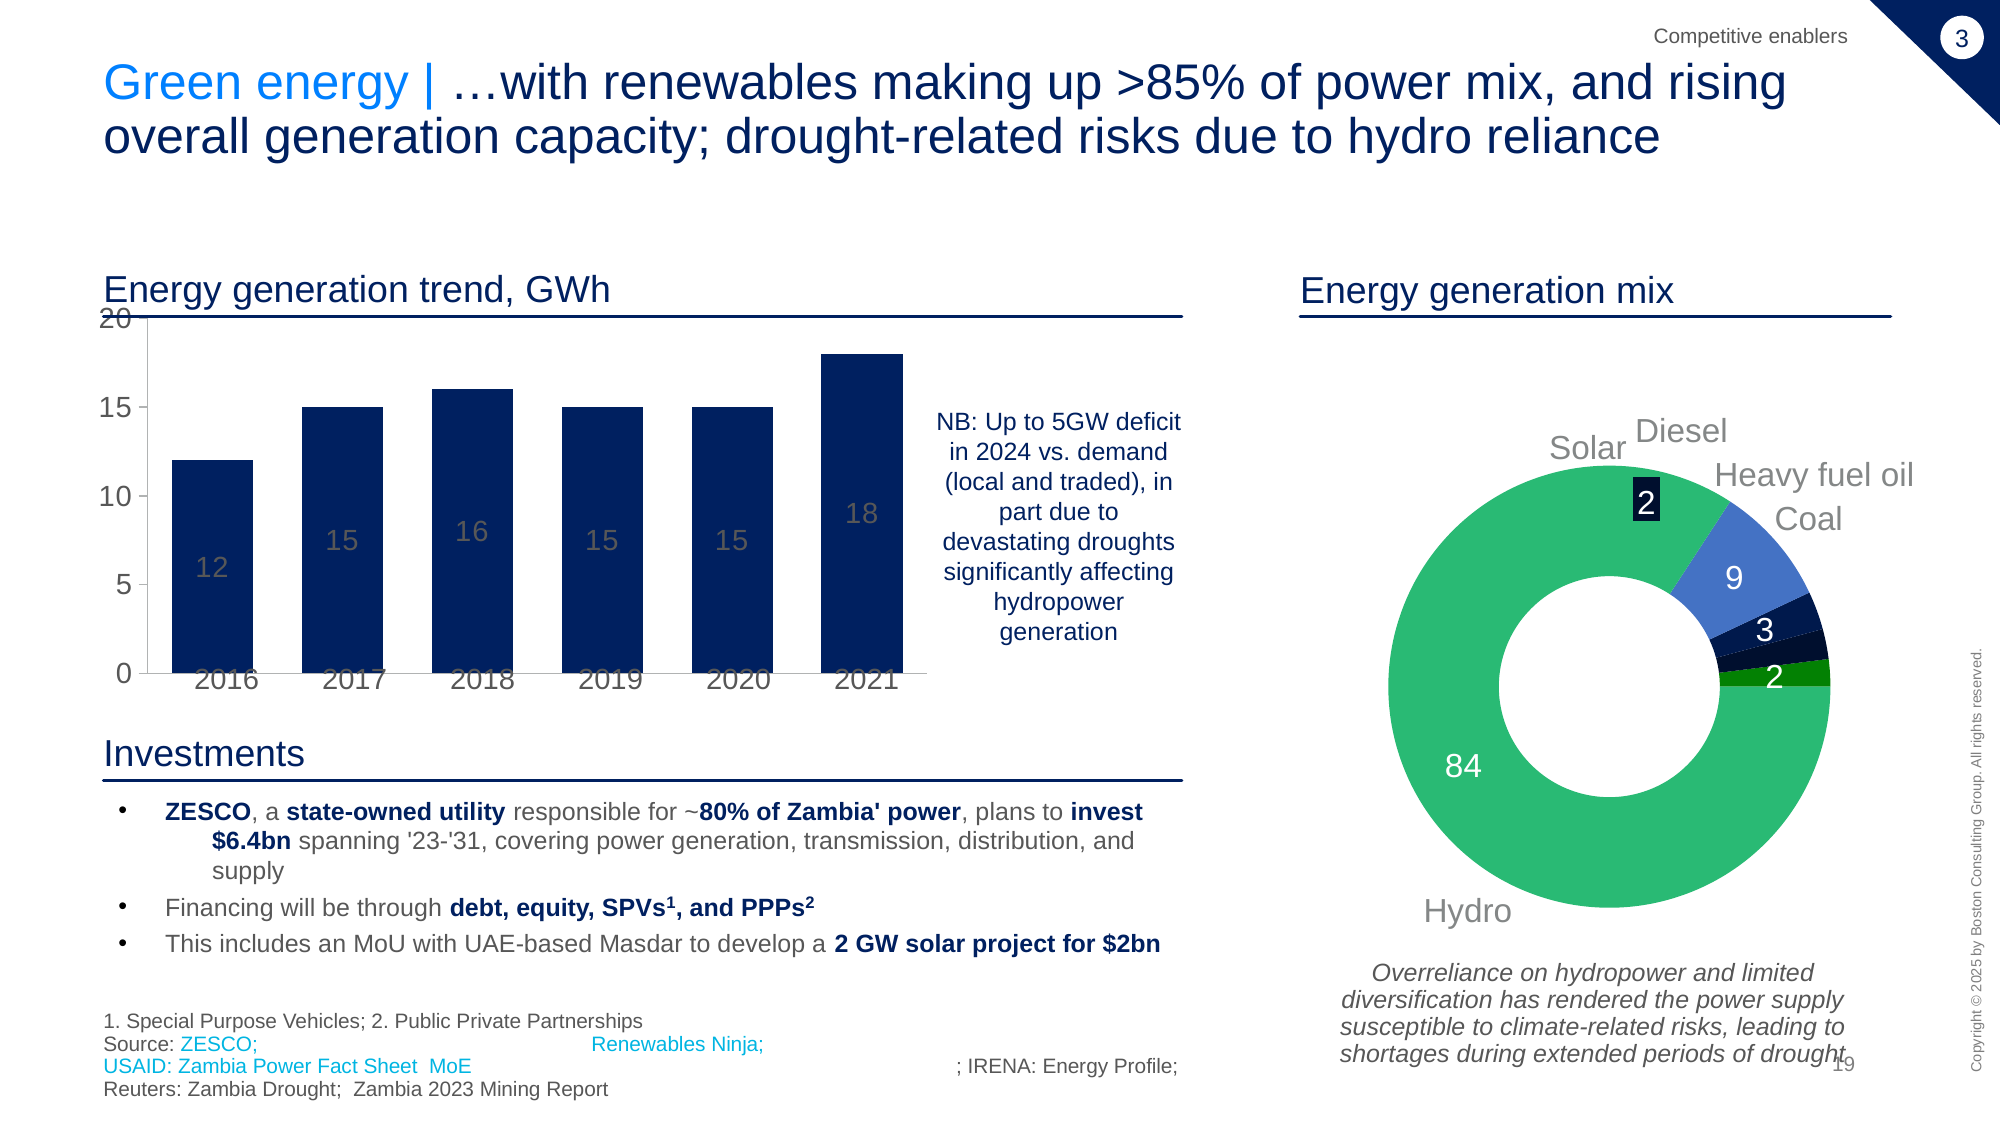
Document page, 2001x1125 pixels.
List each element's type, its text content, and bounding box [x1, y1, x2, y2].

text_box Solar [1549, 422, 1627, 466]
title Green energy | …with renewables making up >85% of power mix, and rising overall generation capacity; drought-related risks due to hydro reliance [103, 55, 1897, 166]
text_box 2 [1633, 477, 1660, 521]
text_box 2021 [833, 657, 900, 696]
chart [1379, 399, 1840, 949]
text_box 1. Special Purpose Vehicles; 2. Public Private Partnerships Source: ZESCO; Ministerial Statement on Electricity; Renewables Ninja; Atlantic Council: RE Investment; USAID: Zambia Power Fact Sheet; MoE: Status of Electricity Generation and Demand Profile ; IRENA: Energy Profile; Reuters: Zambia Drought; Zambia 2023 Mining Report [103, 1011, 1283, 1101]
text_box Hydro [1423, 885, 1512, 929]
text_box 2020 [705, 657, 772, 696]
text_box Coal [1775, 493, 1843, 537]
text_box 2016 [193, 657, 260, 696]
text_box Energy generation mix [1300, 265, 1858, 313]
text_box NB: Up to 5GW deficit in 2024 vs. demand (local and traded), in part due to devastating droughts significantly affecting hydropower generation [921, 398, 1198, 648]
text_box ZESCO, a state-owned utility responsible for ~80% of Zambia' power, plans to invest $6.4bn spanning '23-'31, covering power generation, transmission, distribution, and supply Financing will be through debt, equity, SPVs1, and PPPs2 This includes an MoU with UAE-based Masdar to develop a 2 GW solar project for $2bn [103, 780, 1182, 945]
text_box Competitive enablers [1653, 14, 1892, 56]
text_box 3 [1940, 15, 1984, 60]
text_box 2018 [449, 657, 516, 696]
text_box Overreliance on hydropower and limited diversification has rendered the power supply susceptible to climate-related risks, leading to shortages during extended periods of drought [1295, 949, 1891, 1079]
text_box Heavy fuel oil [1714, 449, 1914, 493]
text_box Investments [103, 729, 1164, 779]
text_box Diesel [1635, 405, 1727, 449]
chart [81, 293, 945, 698]
text_box [1869, 0, 2000, 126]
text_box 2019 [577, 657, 644, 696]
text_box Energy generation trend, GWh [103, 265, 1164, 315]
text_box 2017 [321, 657, 388, 696]
